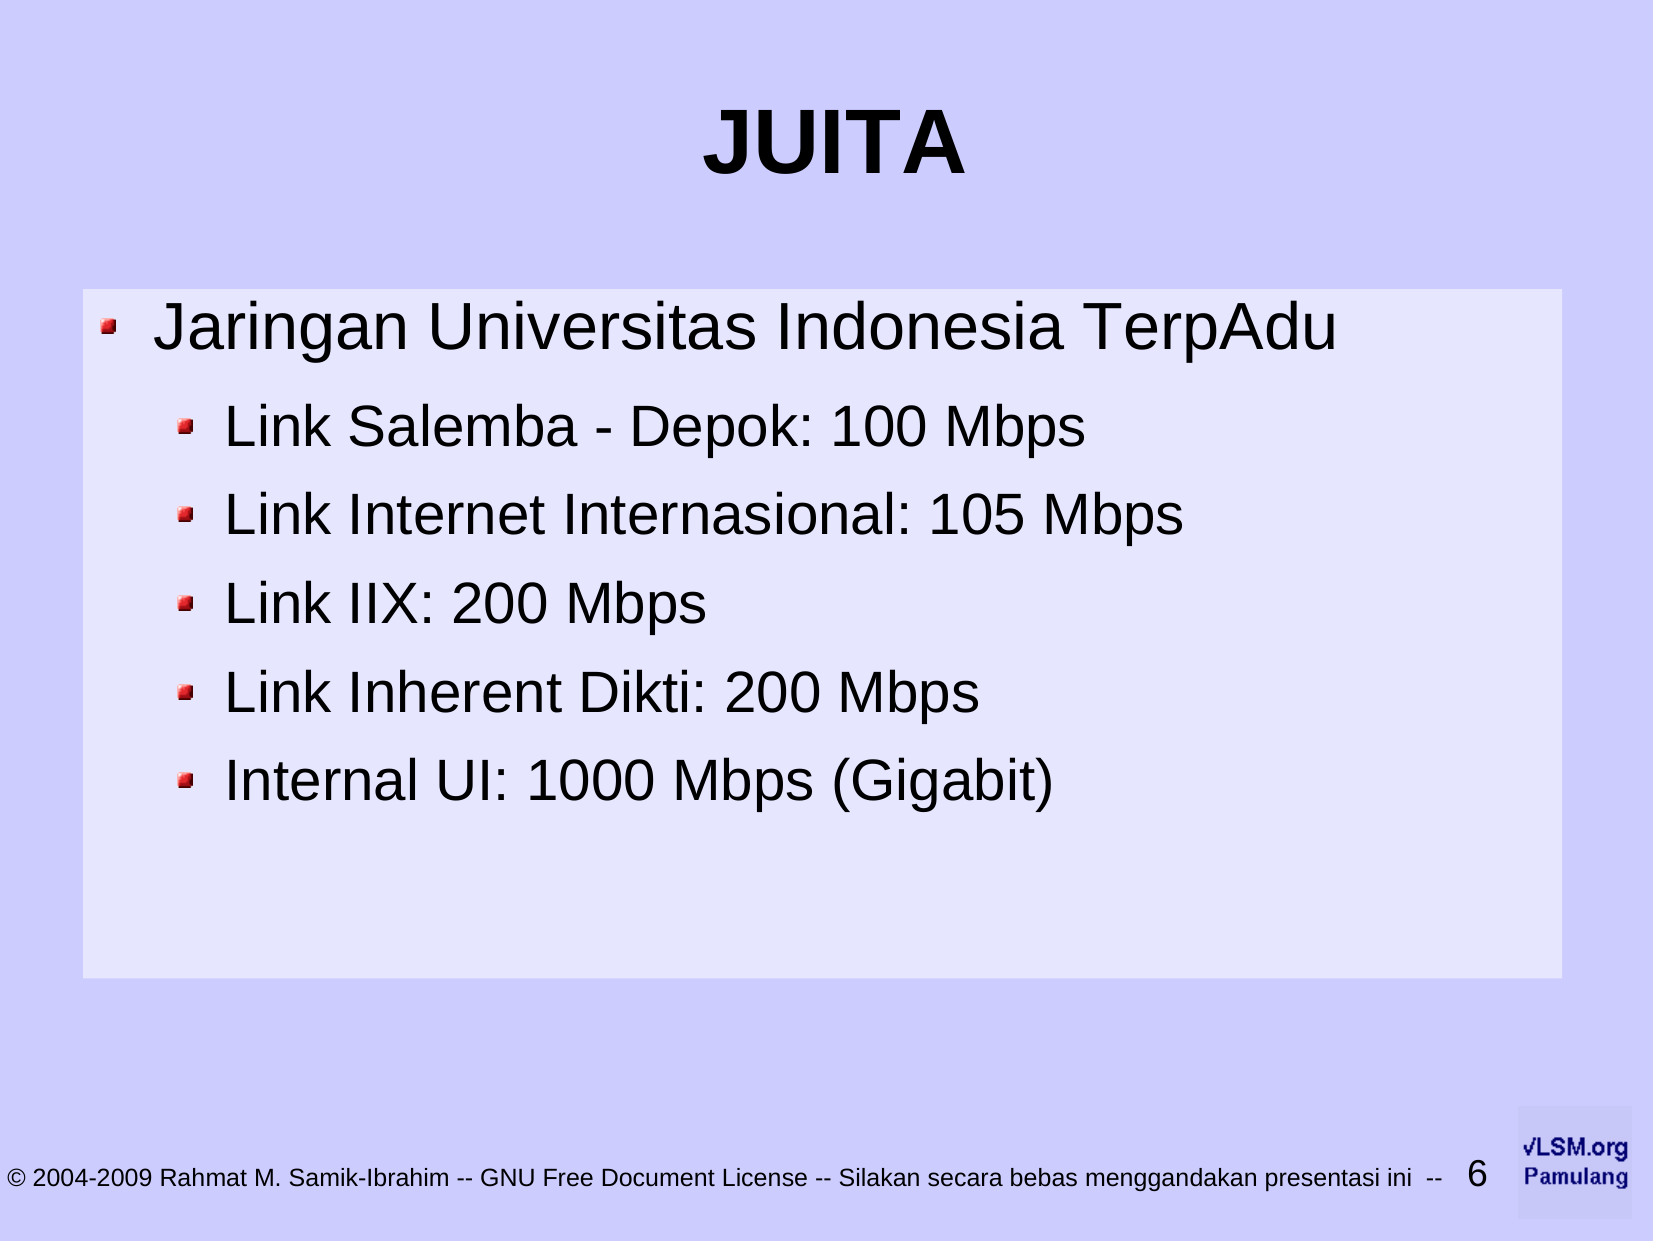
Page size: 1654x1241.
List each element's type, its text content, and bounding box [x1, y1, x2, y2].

title JUITA [43, 82, 1628, 201]
list Jaringan Universitas Indonesia TerpAdu Link Salemba - Depok: 100 Mbps Link Internet Internasional: 105 Mbps Link IIX: 200 Mbps Link Inherent Dikti: 200 Mbps Internal UI: 1000 Mbps (Gigabit) [83, 289, 1563, 979]
picture [1518, 1106, 1632, 1219]
